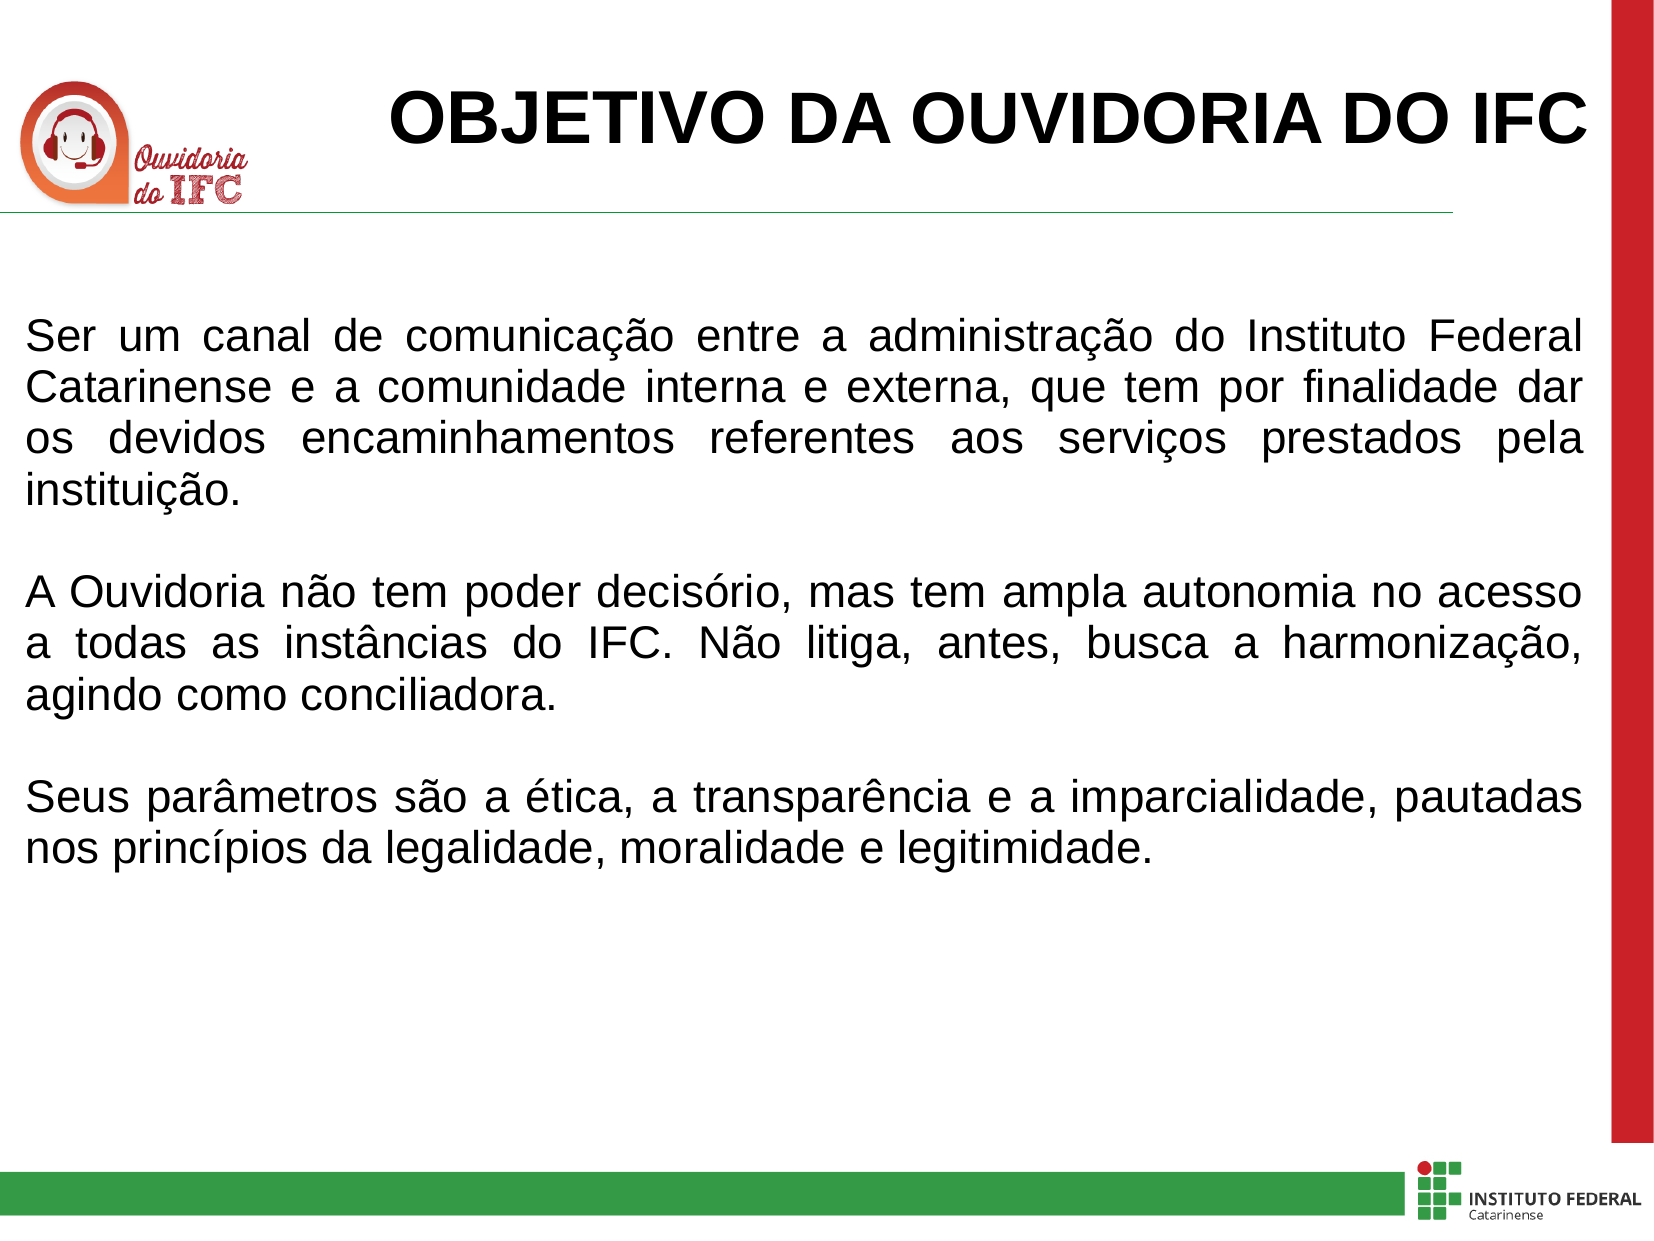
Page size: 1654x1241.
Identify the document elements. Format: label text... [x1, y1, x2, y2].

subtitle Ser um canal de comunicação entre a administração do Instituto Federal Catarinense e a comunidade interna e externa, que tem por finalidade dar os devidos encaminhamentos referentes aos serviços prestados pela instituição. A Ouvidoria não tem poder decisório, mas tem ampla autonomia no acesso a todas as instâncias do IFC. Não litiga, antes, busca a harmonização, agindo como conciliadora. Seus parâmetros são a ética, a transparência e a imparcialidade, pautadas nos princípios da legalidade, moralidade e legitimidade. [25, 259, 1585, 1237]
picture [0, 0, 1654, 1241]
title OBJETIVO DA OUVIDORIA DO IFC [35, 35, 1607, 201]
